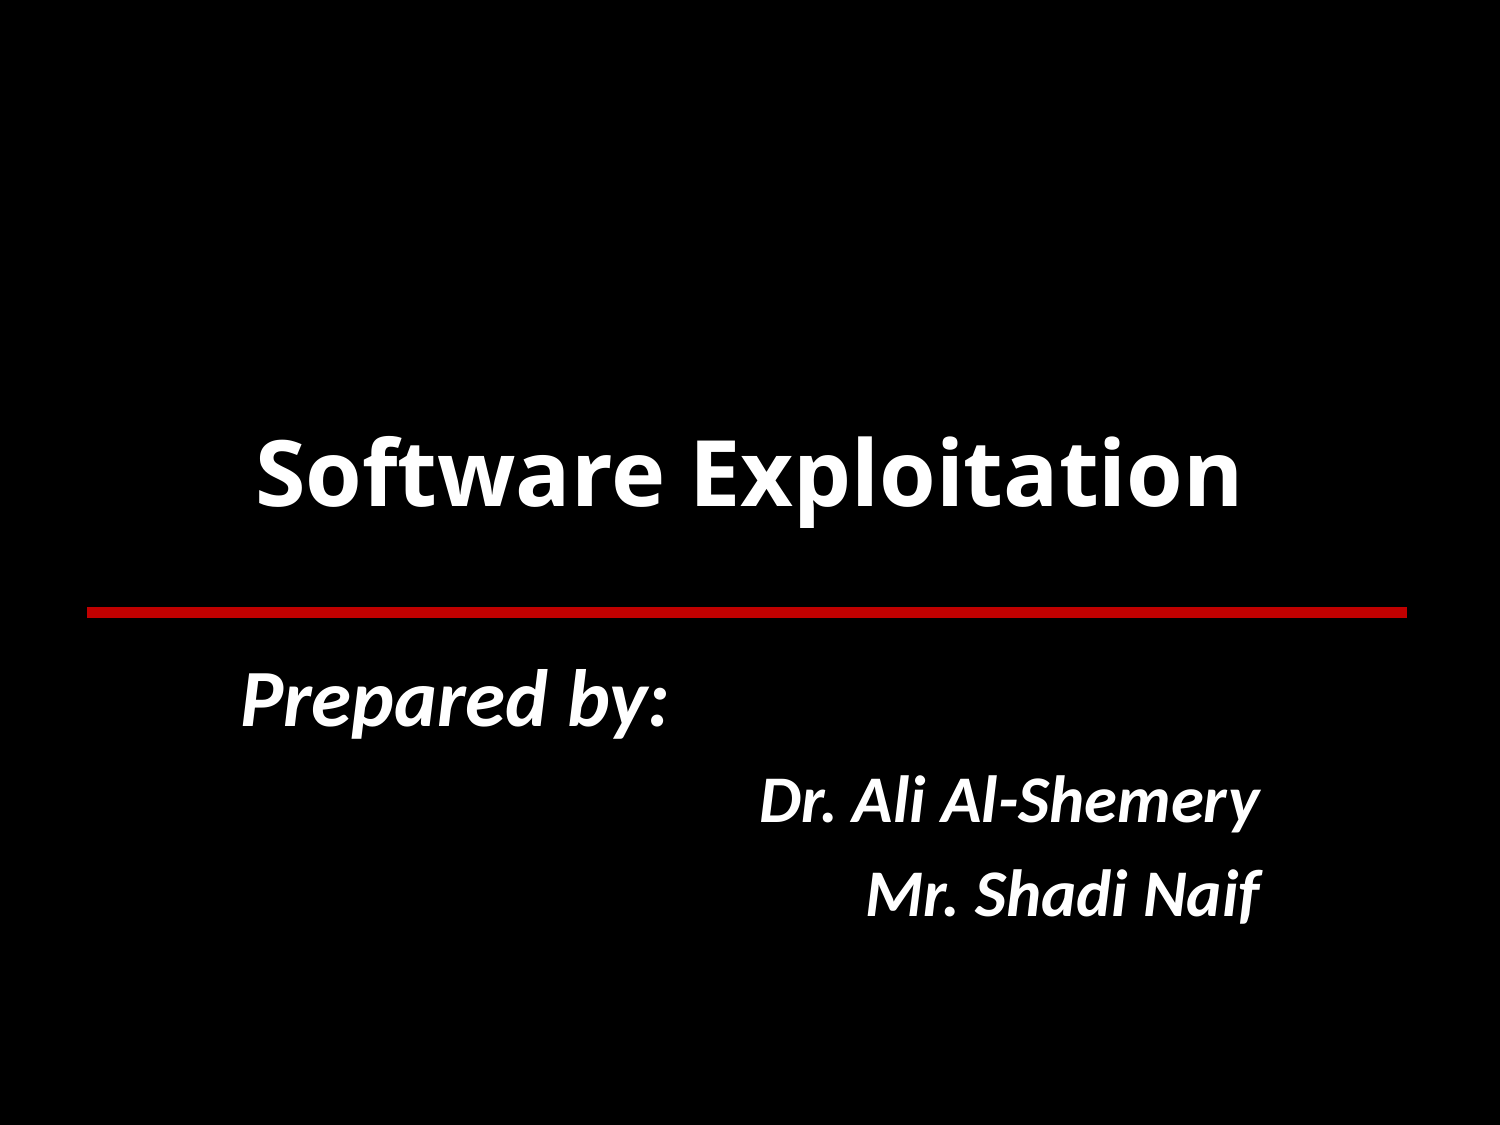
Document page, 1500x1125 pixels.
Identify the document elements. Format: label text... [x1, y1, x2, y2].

subtitle Prepared by: Dr. Ali Al-Shemery Mr. Shadi Naif [225, 637, 1275, 963]
title Software Exploitation [112, 349, 1388, 591]
